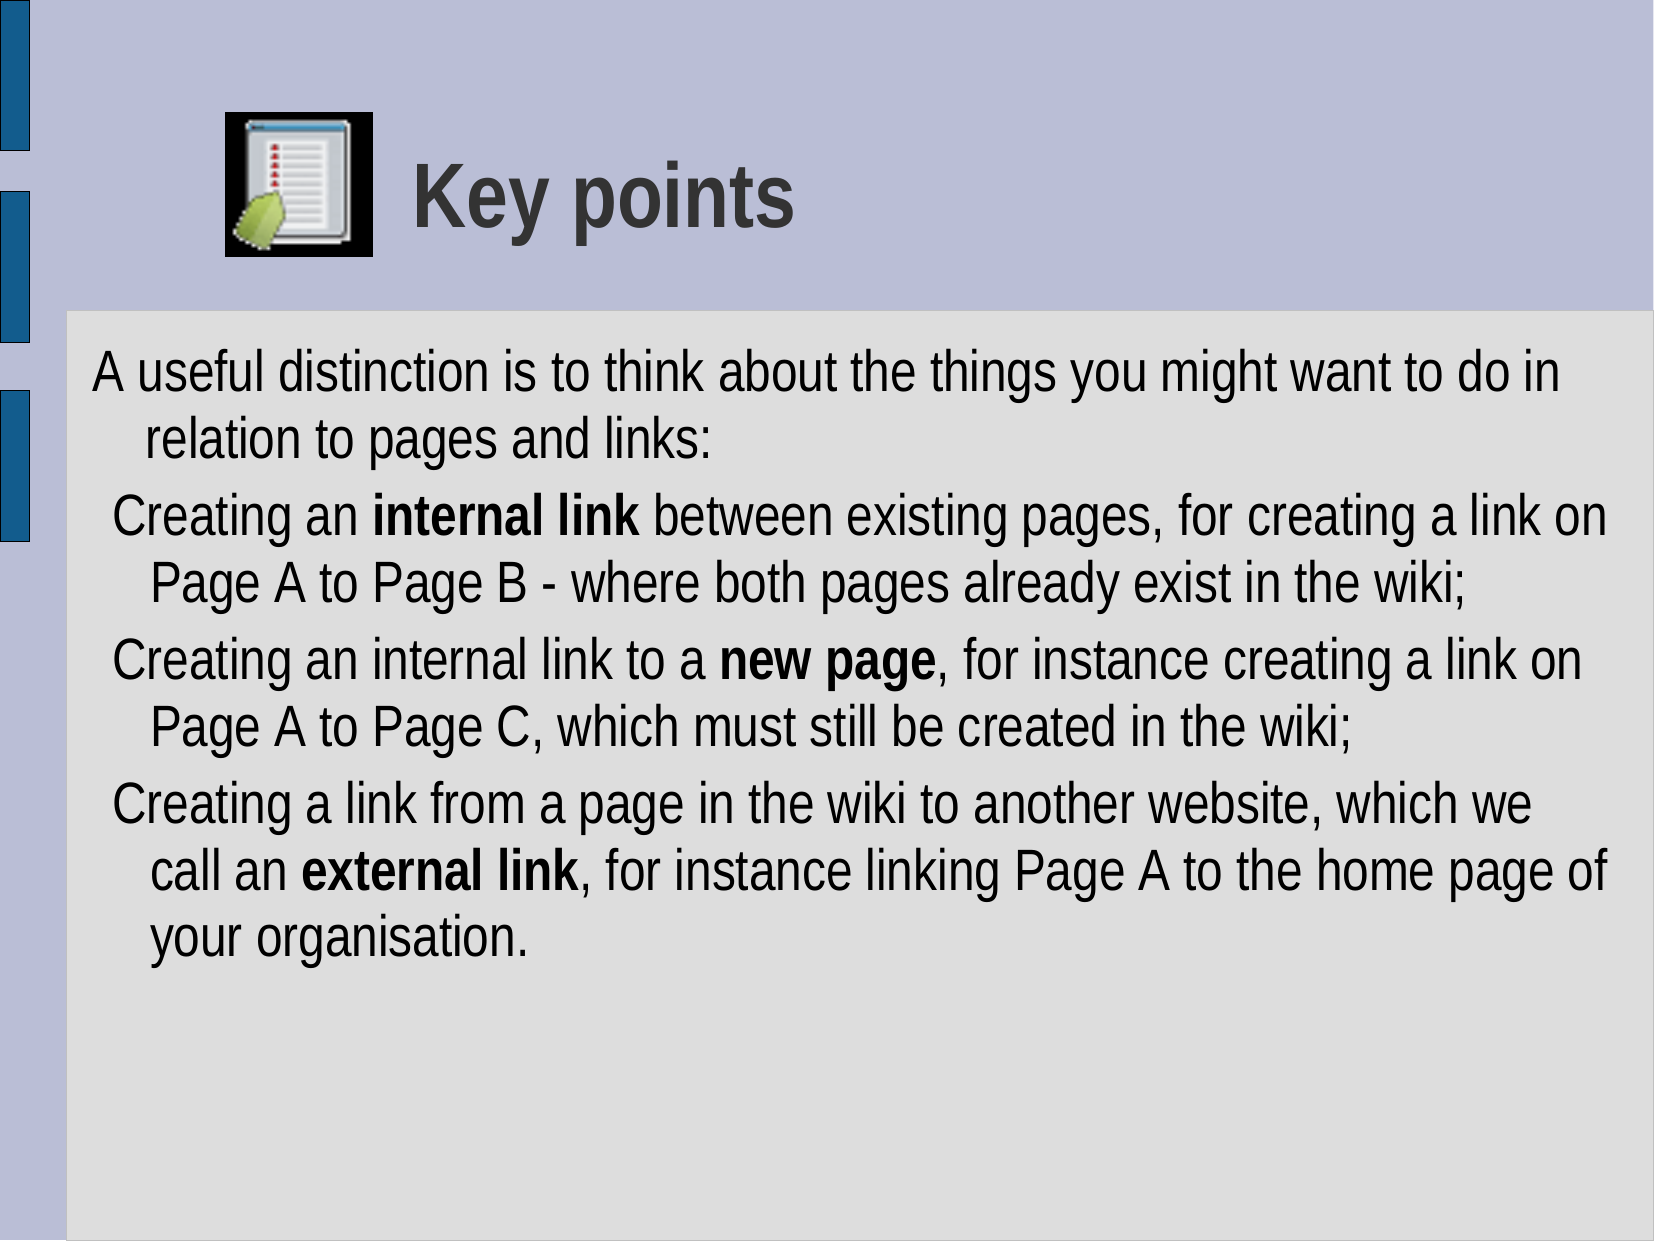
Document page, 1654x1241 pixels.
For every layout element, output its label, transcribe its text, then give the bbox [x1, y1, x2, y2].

title Key points [412, 91, 1534, 299]
picture [225, 112, 376, 263]
list A useful distinction is to think about the things you might want to do in relation to pages and links: Creating an internal link between existing pages, for creating a link on Page A to Page B - where both pages already exist in the wiki; Creating an internal link to a new page, for instance creating a link on Page A to Page C, which must still be created in the wiki; Creating a link from a page in the wiki to another website, which we call an external link, for instance linking Page A to the home page of your organisation. [75, 337, 1613, 1119]
